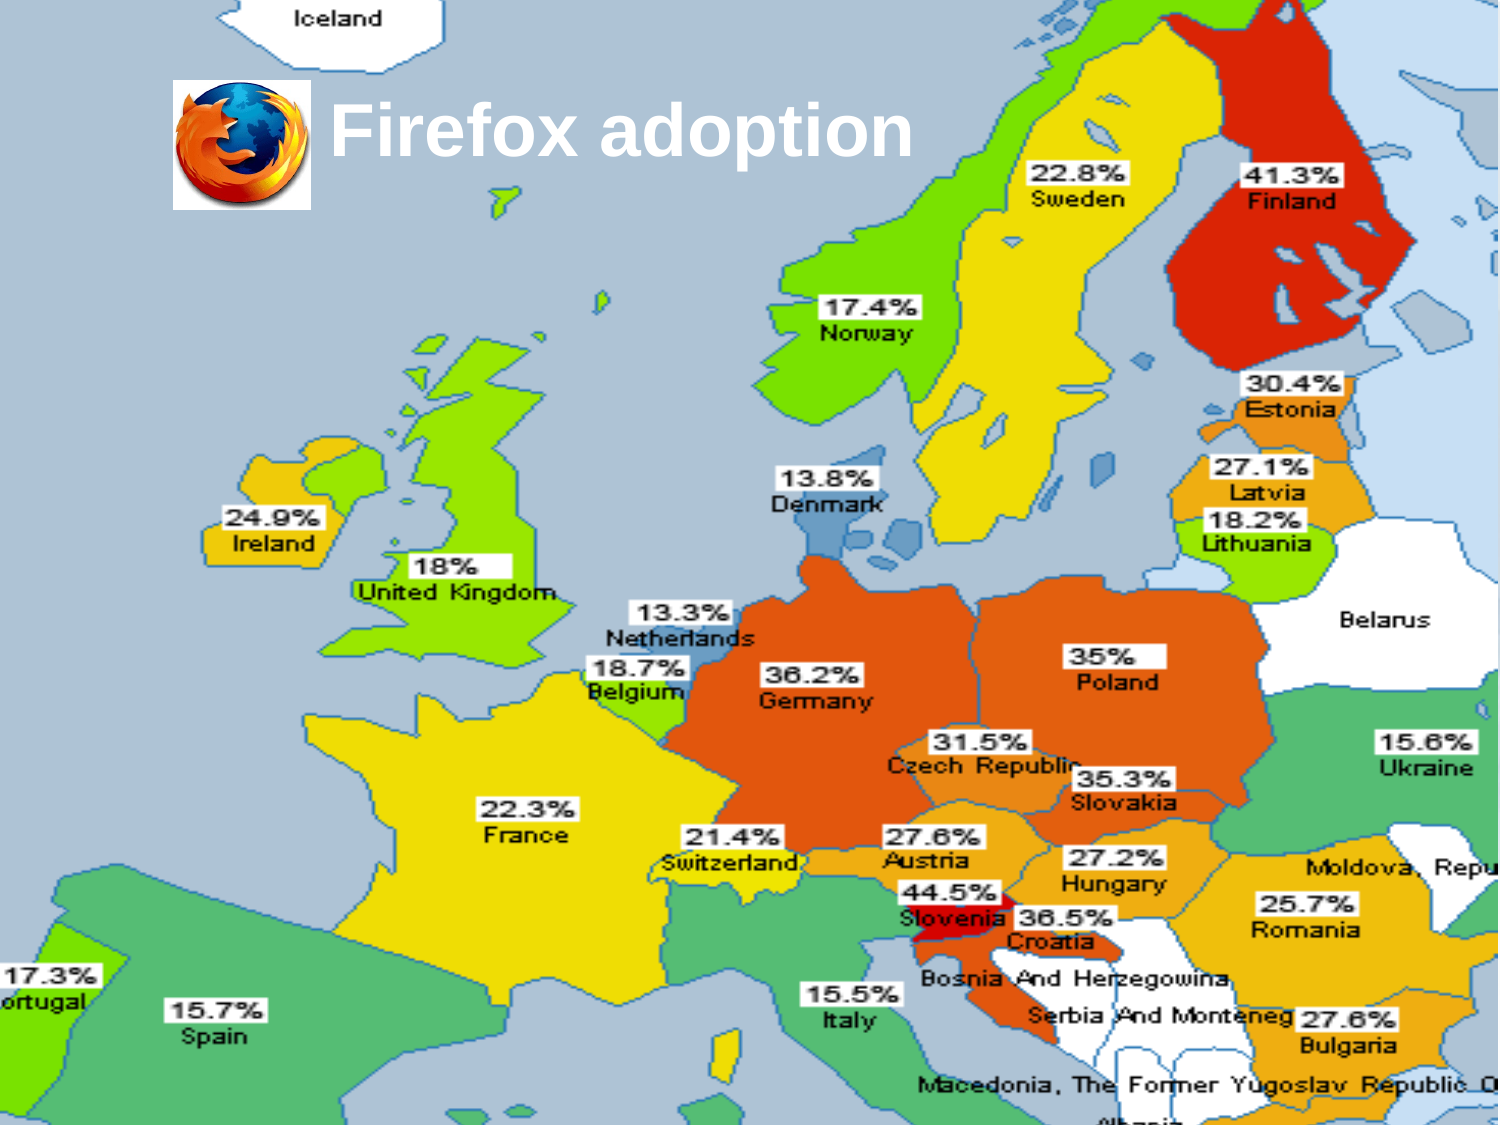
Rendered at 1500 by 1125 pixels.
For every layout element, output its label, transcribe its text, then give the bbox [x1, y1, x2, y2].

text_box Firefox adoption [314, 95, 932, 177]
picture [0, 0, 1500, 1125]
